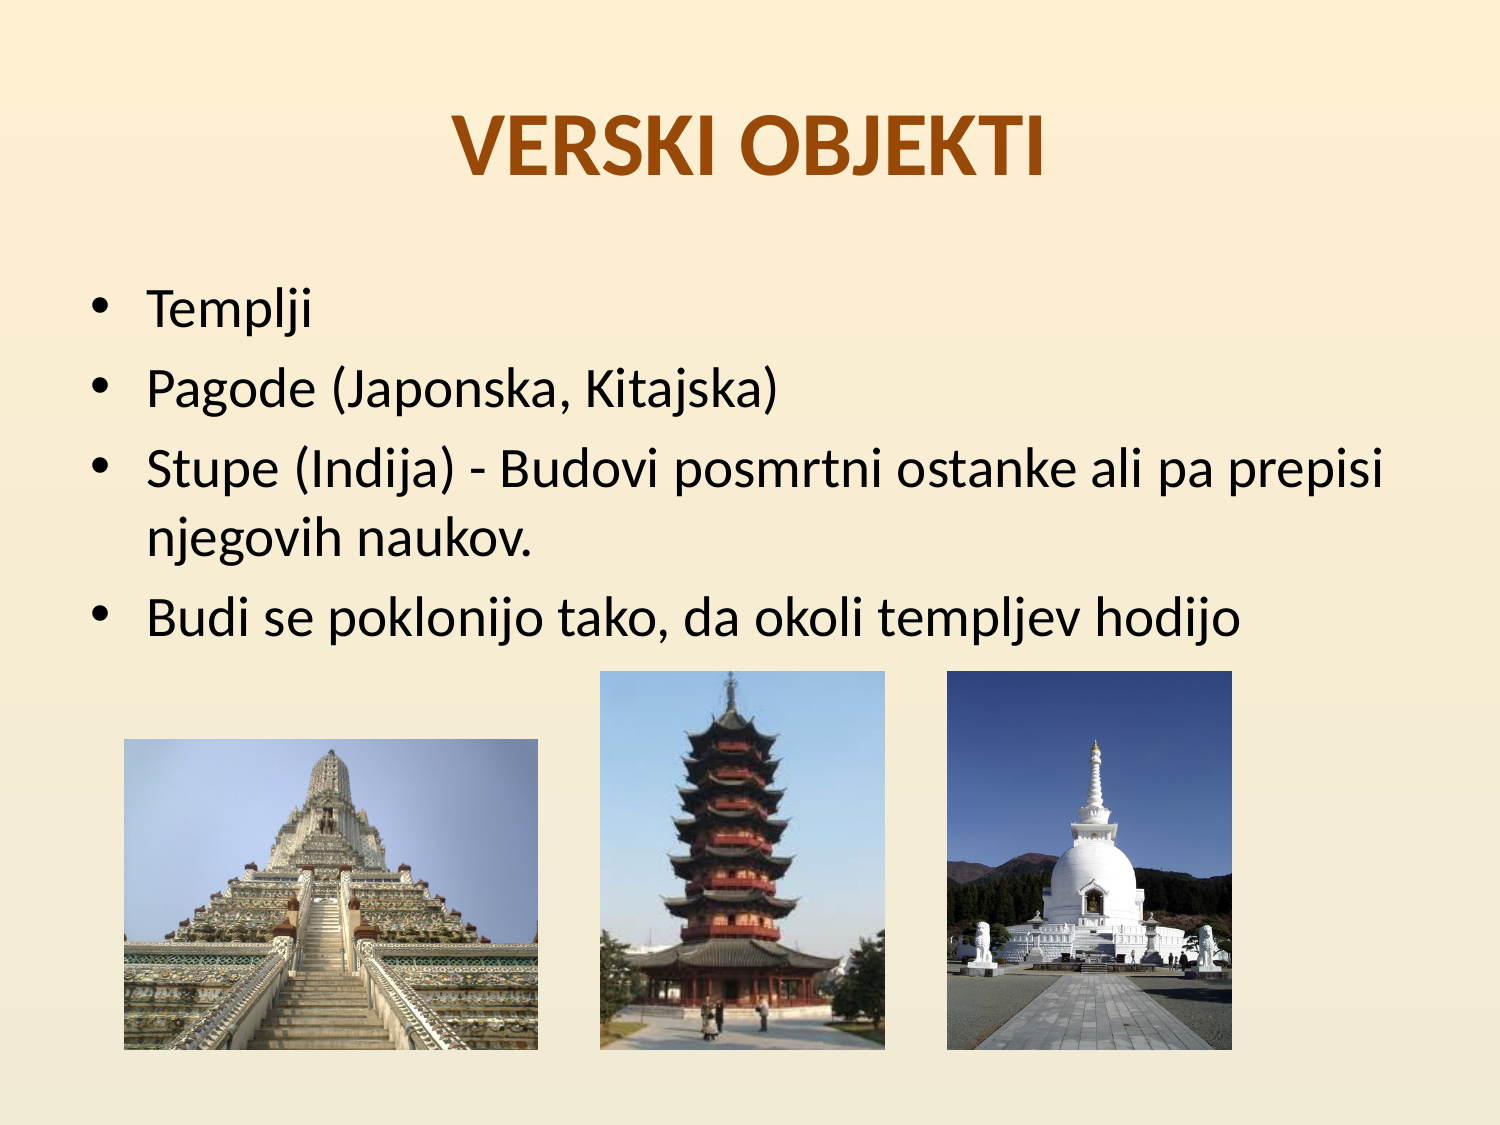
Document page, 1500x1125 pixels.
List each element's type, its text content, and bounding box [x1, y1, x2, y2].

picture [947, 671, 1232, 1050]
list Templji Pagode (Japonska, Kitajska) Stupe (Indija) - Budovi posmrtni ostanke ali pa prepisi njegovih naukov. Budi se poklonijo tako, da okoli templjev hodijo [75, 262, 1425, 1005]
title VERSKI OBJEKTI [75, 45, 1425, 233]
picture [124, 739, 538, 1050]
picture [600, 671, 885, 1050]
